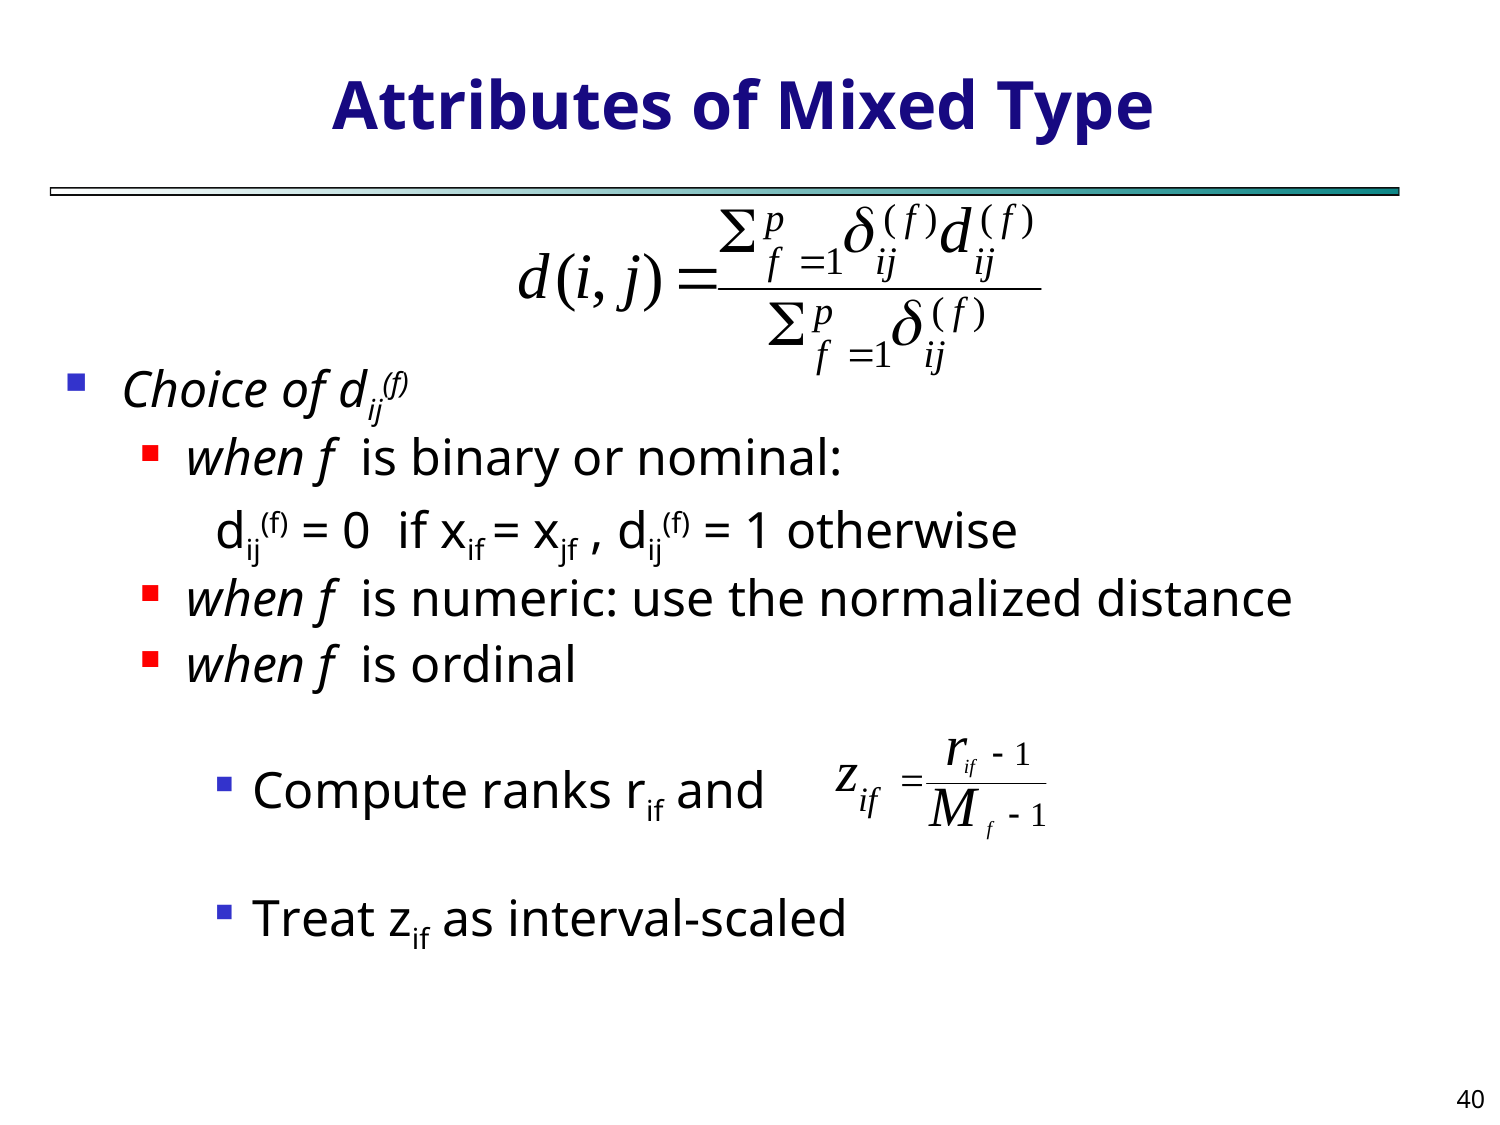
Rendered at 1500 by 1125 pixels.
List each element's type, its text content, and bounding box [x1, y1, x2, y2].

text_box [512, 195, 1051, 384]
text_box [829, 726, 1055, 846]
title Attributes of Mixed Type [24, 49, 1463, 150]
list Choice of dij(f) when f is binary or nominal: dij(f) = 0 if xif = xjf , dij(f) = 1 otherwise when f is numeric: use the normalized distance when f is ordinal Compute ranks rif and Treat zif as interval-scaled [50, 212, 1450, 1063]
text_box 34 [1187, 1062, 1500, 1125]
